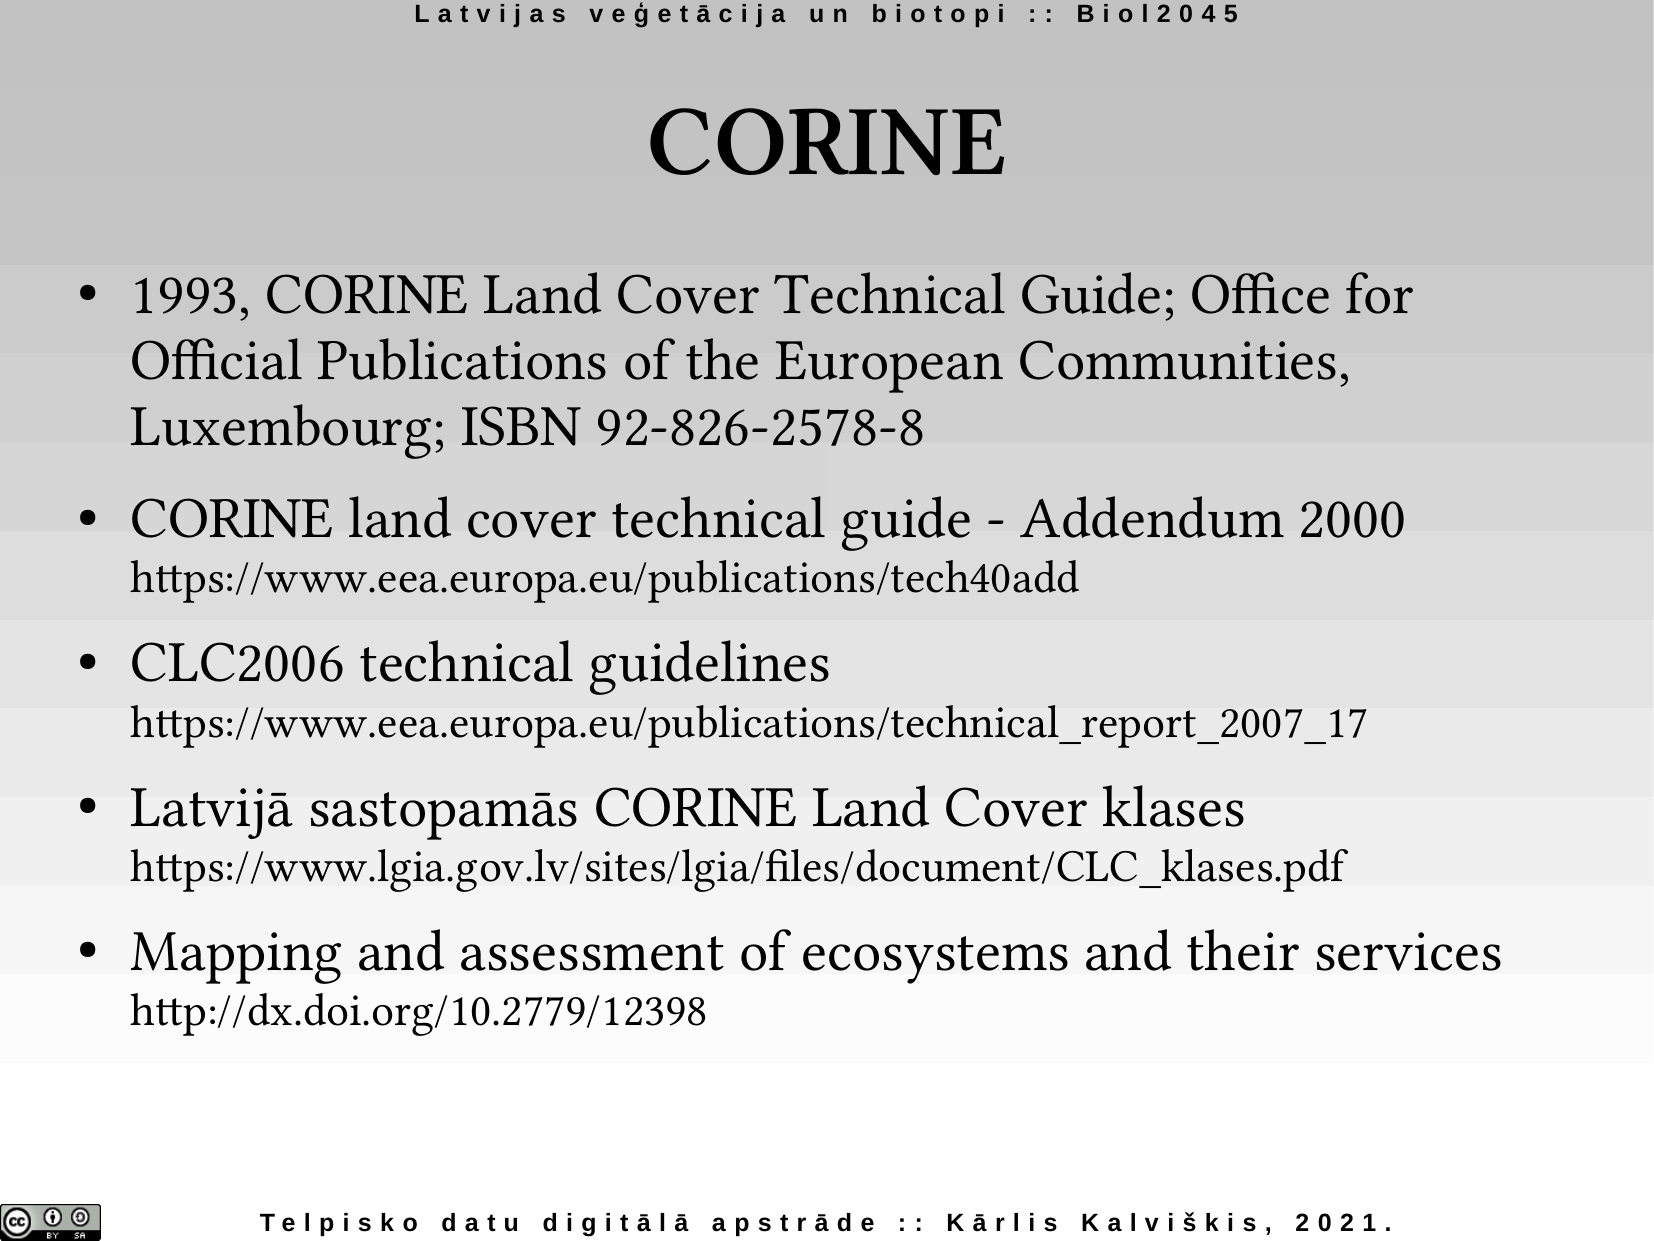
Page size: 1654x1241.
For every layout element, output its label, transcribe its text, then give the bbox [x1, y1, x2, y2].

list 1993, CORINE Land Cover Technical Guide; Office for Official Publications of the European Communities, Luxembourg; ISBN 92-826-2578-8 CORINE land cover technical guide - Addendum 2000 https://www.eea.europa.eu/publications/tech40add CLC2006 technical guidelines https://www.eea.europa.eu/publications/technical_report_2007_17 Latvijā sastopamās CORINE Land Cover klases https://www.lgia.gov.lv/sites/lgia/files/document/CLC_klases.pdf Mapping and assessment of ecosystems and their services http://dx.doi.org/10.2779/12398 [59, 261, 1596, 1037]
title CORINE [59, 37, 1596, 246]
picture [0, 0, 1654, 1241]
